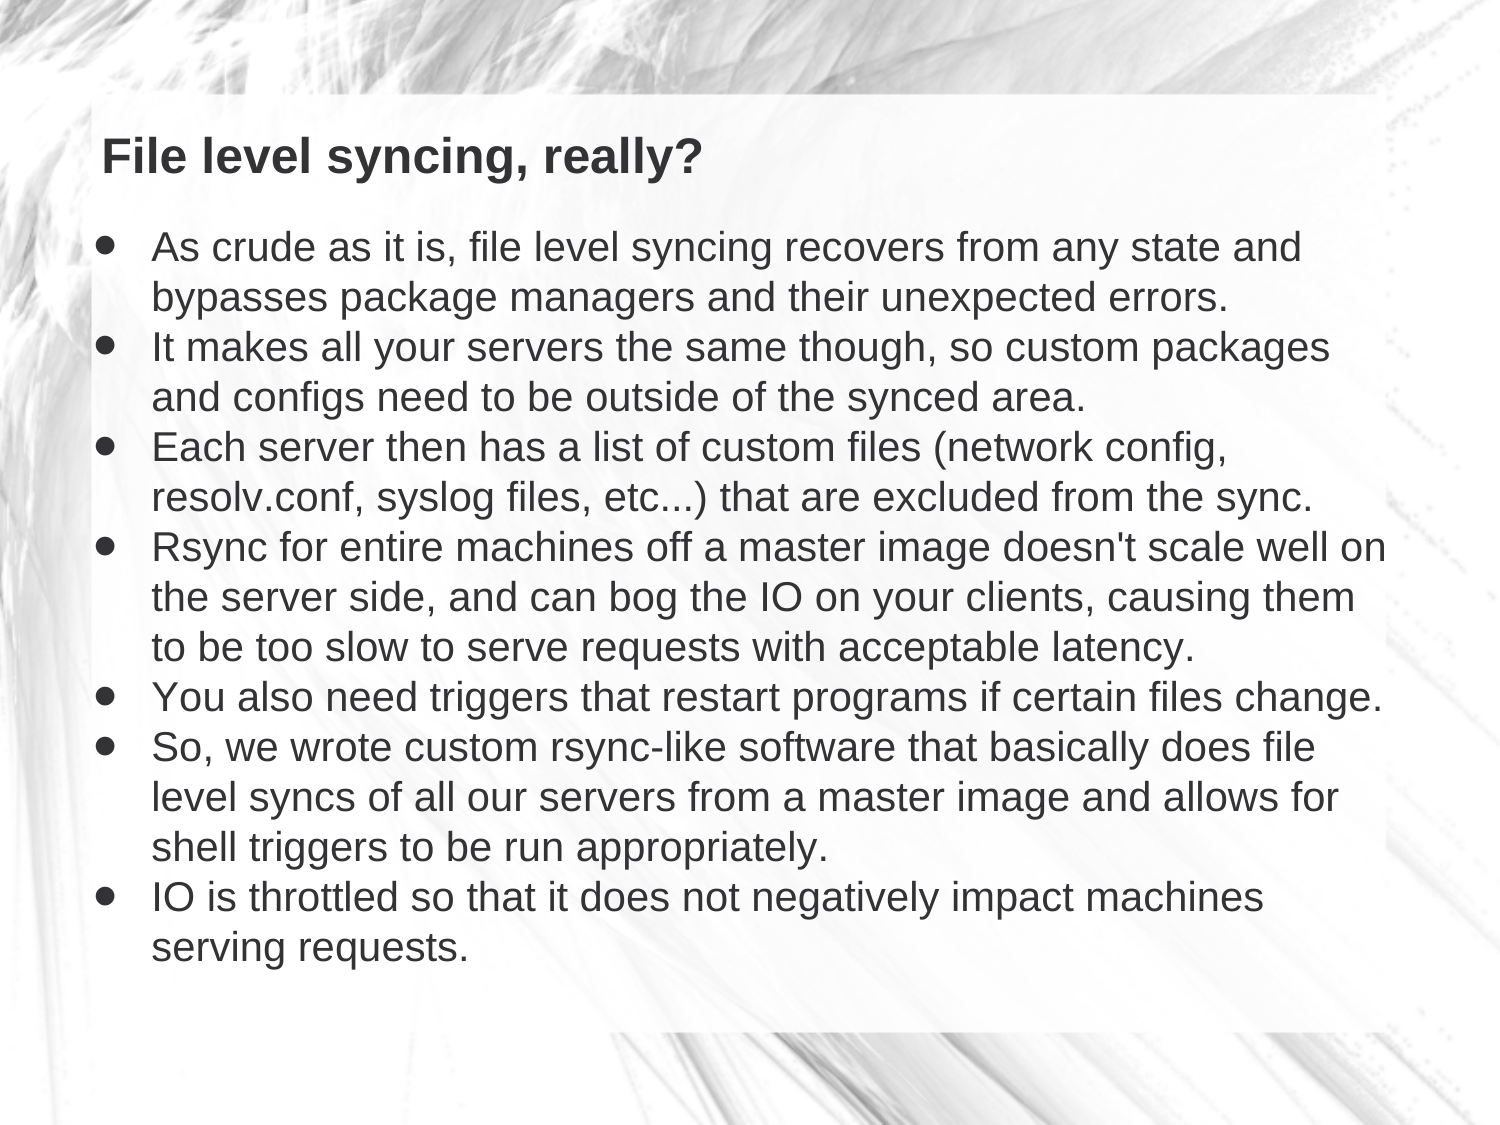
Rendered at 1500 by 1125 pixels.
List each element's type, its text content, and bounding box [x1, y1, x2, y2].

picture [0, 0, 1500, 1125]
list As crude as it is, file level syncing recovers from any state and bypasses package managers and their unexpected errors. It makes all your servers the same though, so custom packages and configs need to be outside of the synced area. Each server then has a list of custom files (network config, resolv.conf, syslog files, etc...) that are excluded from the sync. Rsync for entire machines off a master image doesn't scale well on the server side, and can bog the IO on your clients, causing them to be too slow to serve requests with acceptable latency. You also need triggers that restart programs if certain files change. So, we wrote custom rsync-like software that basically does file level syncs of all our servers from a master image and allows for shell triggers to be run appropriately. IO is throttled so that it does not negatively impact machines serving requests. [61, 204, 1412, 1044]
title File level syncing, really? [61, 108, 1412, 204]
